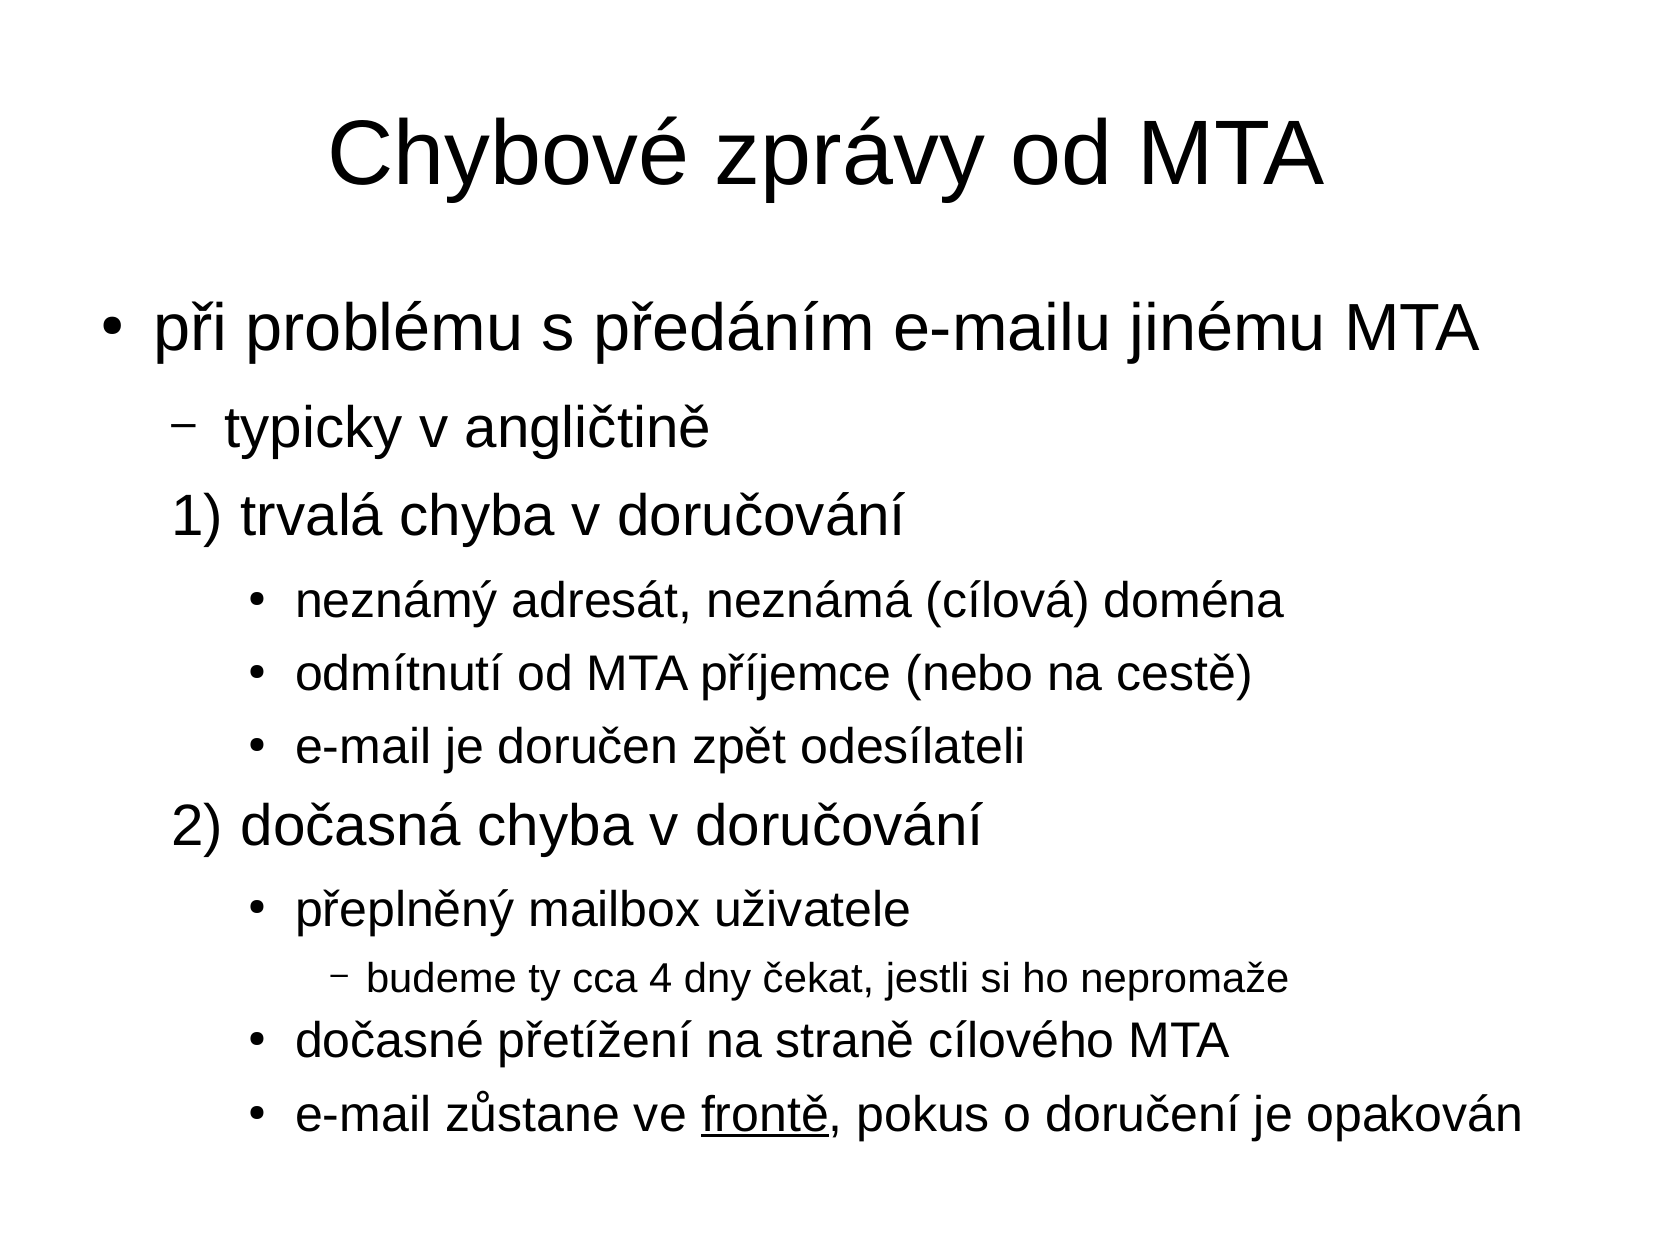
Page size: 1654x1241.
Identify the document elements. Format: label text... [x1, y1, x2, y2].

list při problému s předáním e-mailu jinému MTA typicky v angličtině trvalá chyba v doručování neznámý adresát, neznámá (cílová) doména odmítnutí od MTA příjemce (nebo na cestě) e-mail je doručen zpět odesílateli dočasná chyba v doručování přeplněný mailbox uživatele budeme ty cca 4 dny čekat, jestli si ho nepromaže dočasné přetížení na straně cílového MTA e-mail zůstane ve frontě, pokus o doručení je opakován [82, 290, 1571, 1142]
title Chybové zprávy od MTA [82, 49, 1571, 257]
